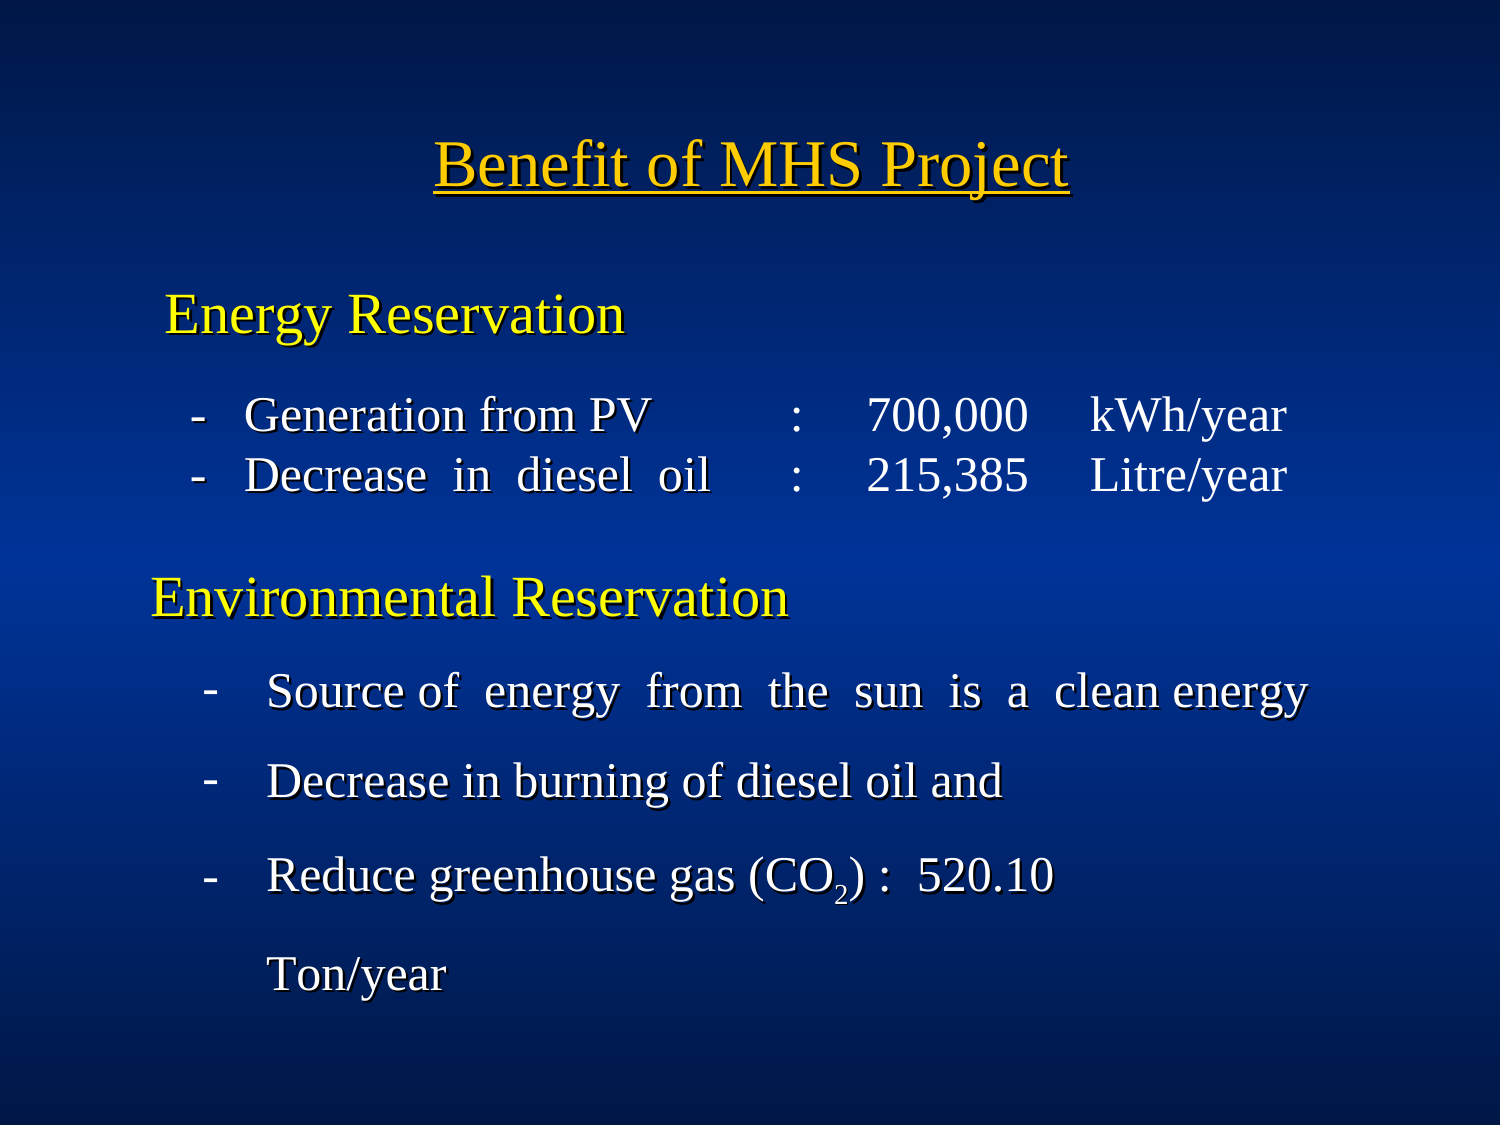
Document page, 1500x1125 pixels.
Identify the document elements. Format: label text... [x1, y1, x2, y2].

text_box - Generation from PV : 700,000 kWh/year - Decrease in diesel oil : 215,385 Litre/year [174, 373, 1365, 509]
text_box Environmental Reservation [135, 550, 805, 637]
text_box Benefit of MHS Project [418, 112, 1085, 208]
text_box Source of energy from the sun is a clean energy Decrease in burning of diesel oil and Reduce greenhouse gas (CO2) : 520.10 Ton/year [187, 649, 1338, 1008]
text_box Energy Reservation [150, 267, 642, 353]
